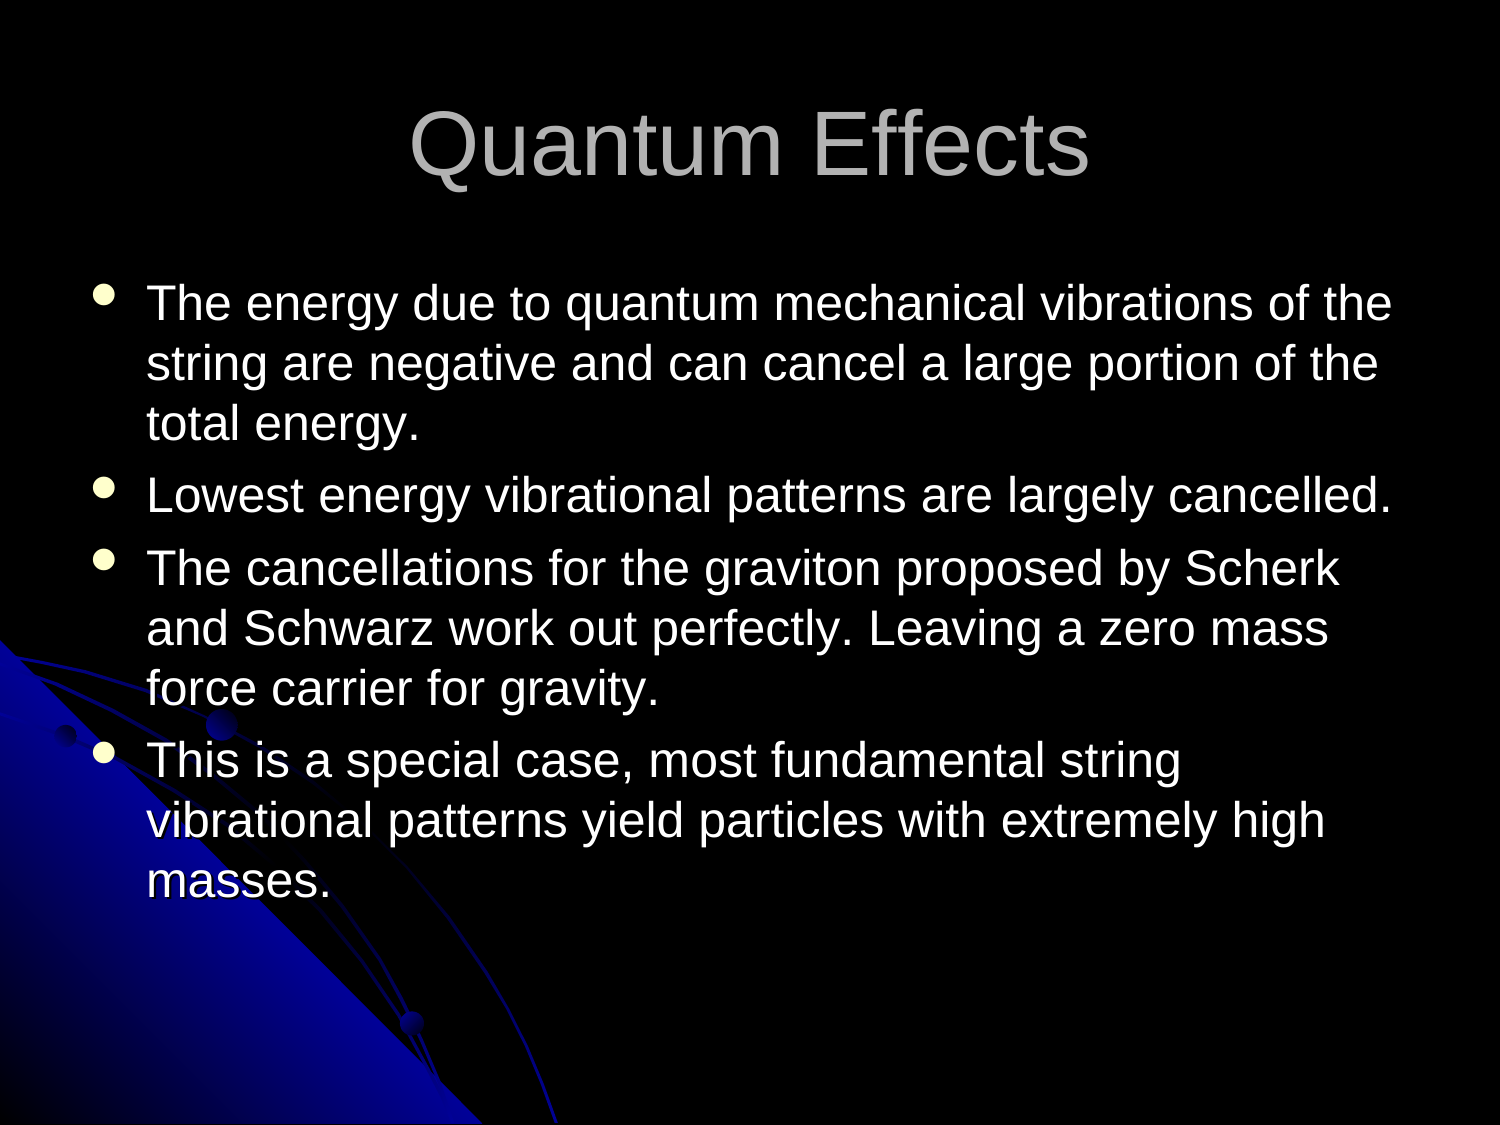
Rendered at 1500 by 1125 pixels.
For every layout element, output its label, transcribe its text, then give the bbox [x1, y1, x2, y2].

title Quantum Effects [75, 45, 1426, 233]
list The energy due to quantum mechanical vibrations of the string are negative and can cancel a large portion of the total energy. Lowest energy vibrational patterns are largely cancelled. The cancellations for the graviton proposed by Scherk and Schwarz work out perfectly. Leaving a zero mass force carrier for gravity. This is a special case, most fundamental string vibrational patterns yield particles with extremely high masses. [75, 262, 1426, 1006]
